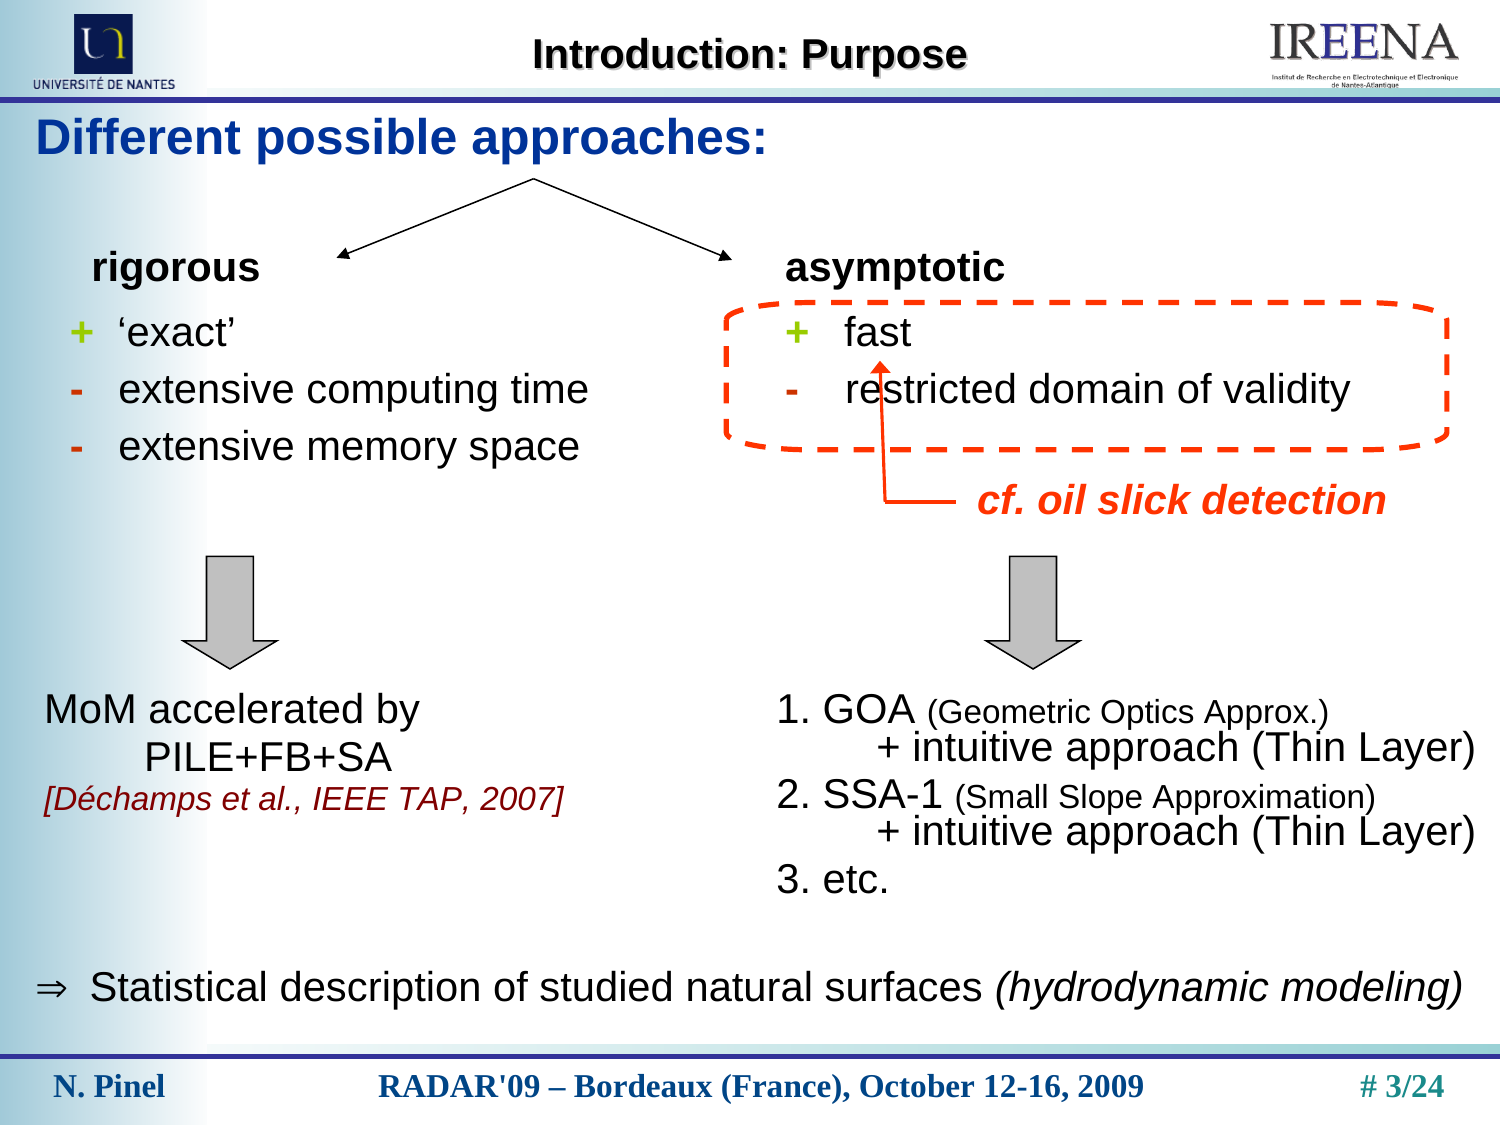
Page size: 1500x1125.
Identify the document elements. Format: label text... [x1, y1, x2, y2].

text_box cf. oil slick detection [962, 469, 1477, 532]
picture [1426, 23, 1459, 89]
text_box  Statistical description of studied natural surfaces (hydrodynamic modeling) [20, 964, 1485, 1036]
text_box [986, 556, 1080, 669]
text_box MoM accelerated by PILE+FB+SA [Déchamps et al., IEEE TAP, 2007] [29, 686, 798, 852]
picture [29, 14, 178, 95]
list Different possible approaches: rigorous asymptotic + ‘exact’ + fast - extensive computing time - restricted domain of validity - extensive memory space [20, 101, 1471, 502]
text_box 1. GOA (Geometric Optics Approx.) + intuitive approach (Thin Layer) 2. SSA-1 (Small Slope Approximation) + intuitive approach (Thin Layer) 3. etc. [761, 686, 1500, 888]
text_box [183, 556, 277, 669]
title Introduction: Purpose [75, 23, 1426, 101]
